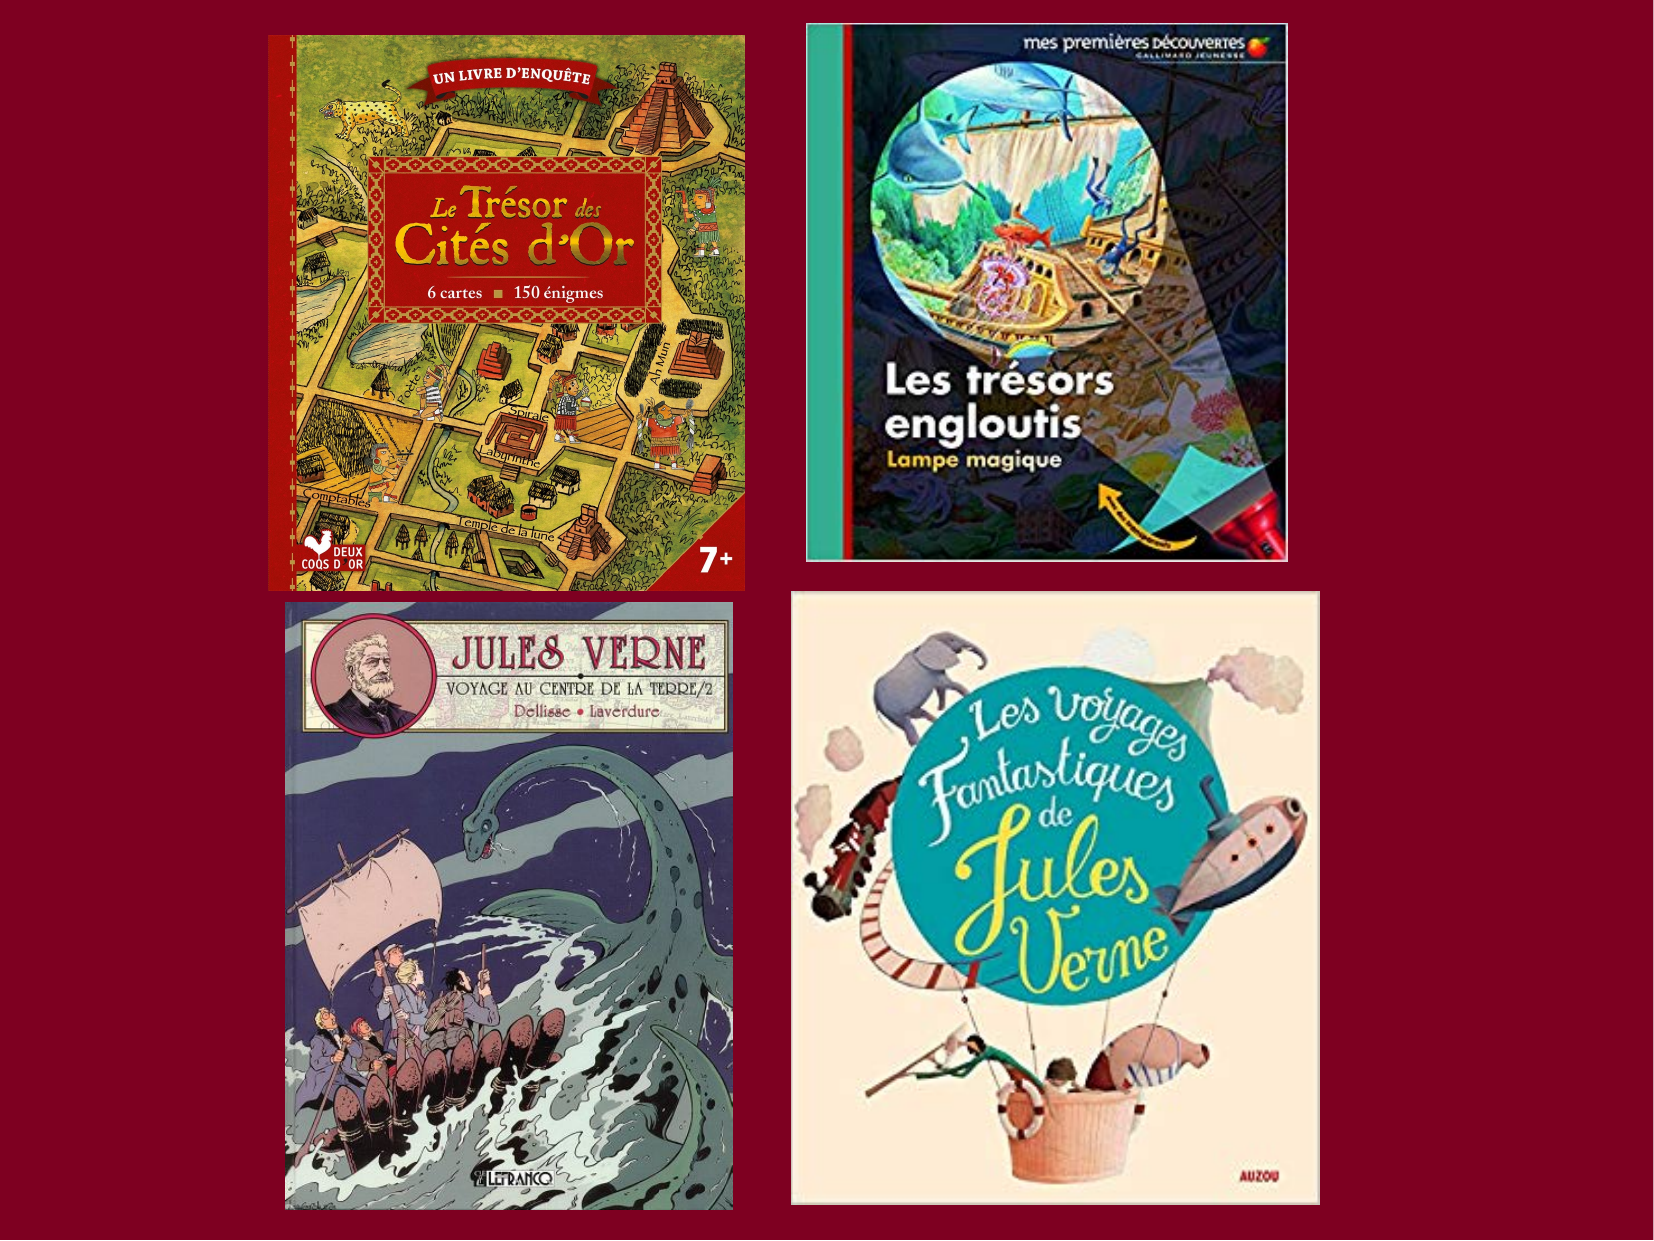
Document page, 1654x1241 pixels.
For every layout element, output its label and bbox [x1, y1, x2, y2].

picture [806, 23, 1288, 562]
picture [285, 602, 733, 1210]
picture [791, 591, 1320, 1205]
picture [268, 35, 745, 591]
